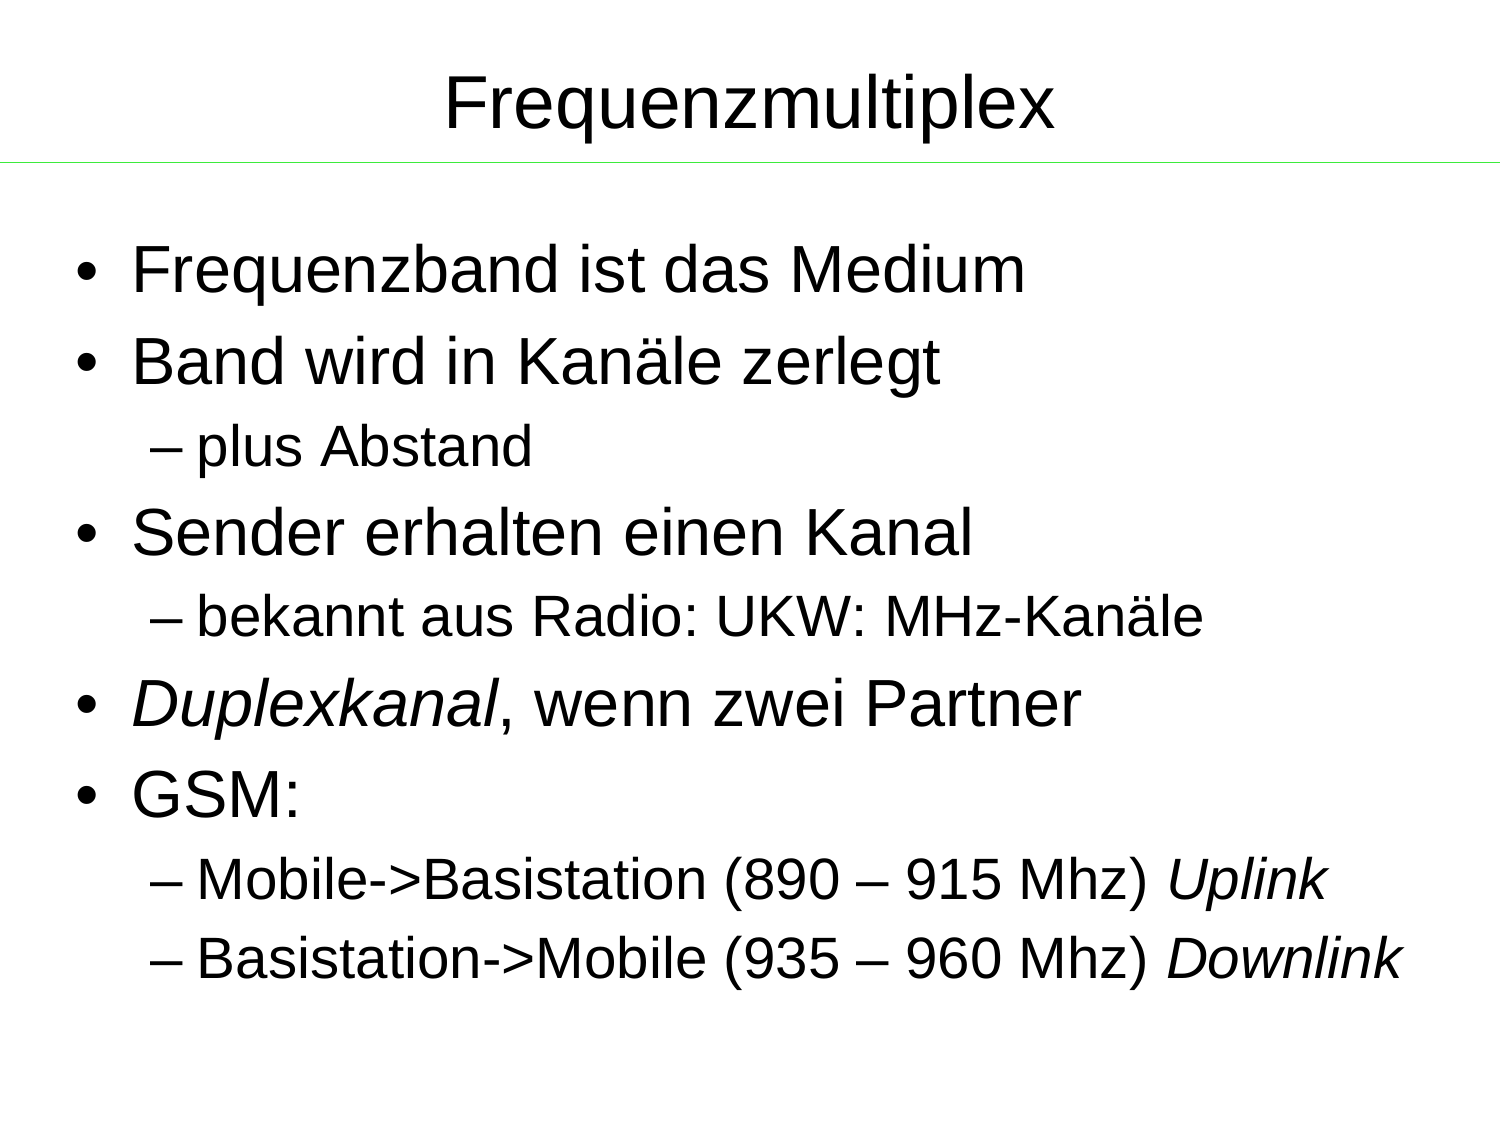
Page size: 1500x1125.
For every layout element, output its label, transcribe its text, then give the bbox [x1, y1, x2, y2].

title Frequenzmultiplex [75, 49, 1426, 156]
list Frequenzband ist das Medium Band wird in Kanäle zerlegt plus Abstand Sender erhalten einen Kanal bekannt aus Radio: UKW: MHz-Kanäle Duplexkanal, wenn zwei Partner GSM: Mobile->Basistation (890 – 915 Mhz) Uplink Basistation->Mobile (935 – 960 Mhz) Downlink [75, 232, 1426, 991]
